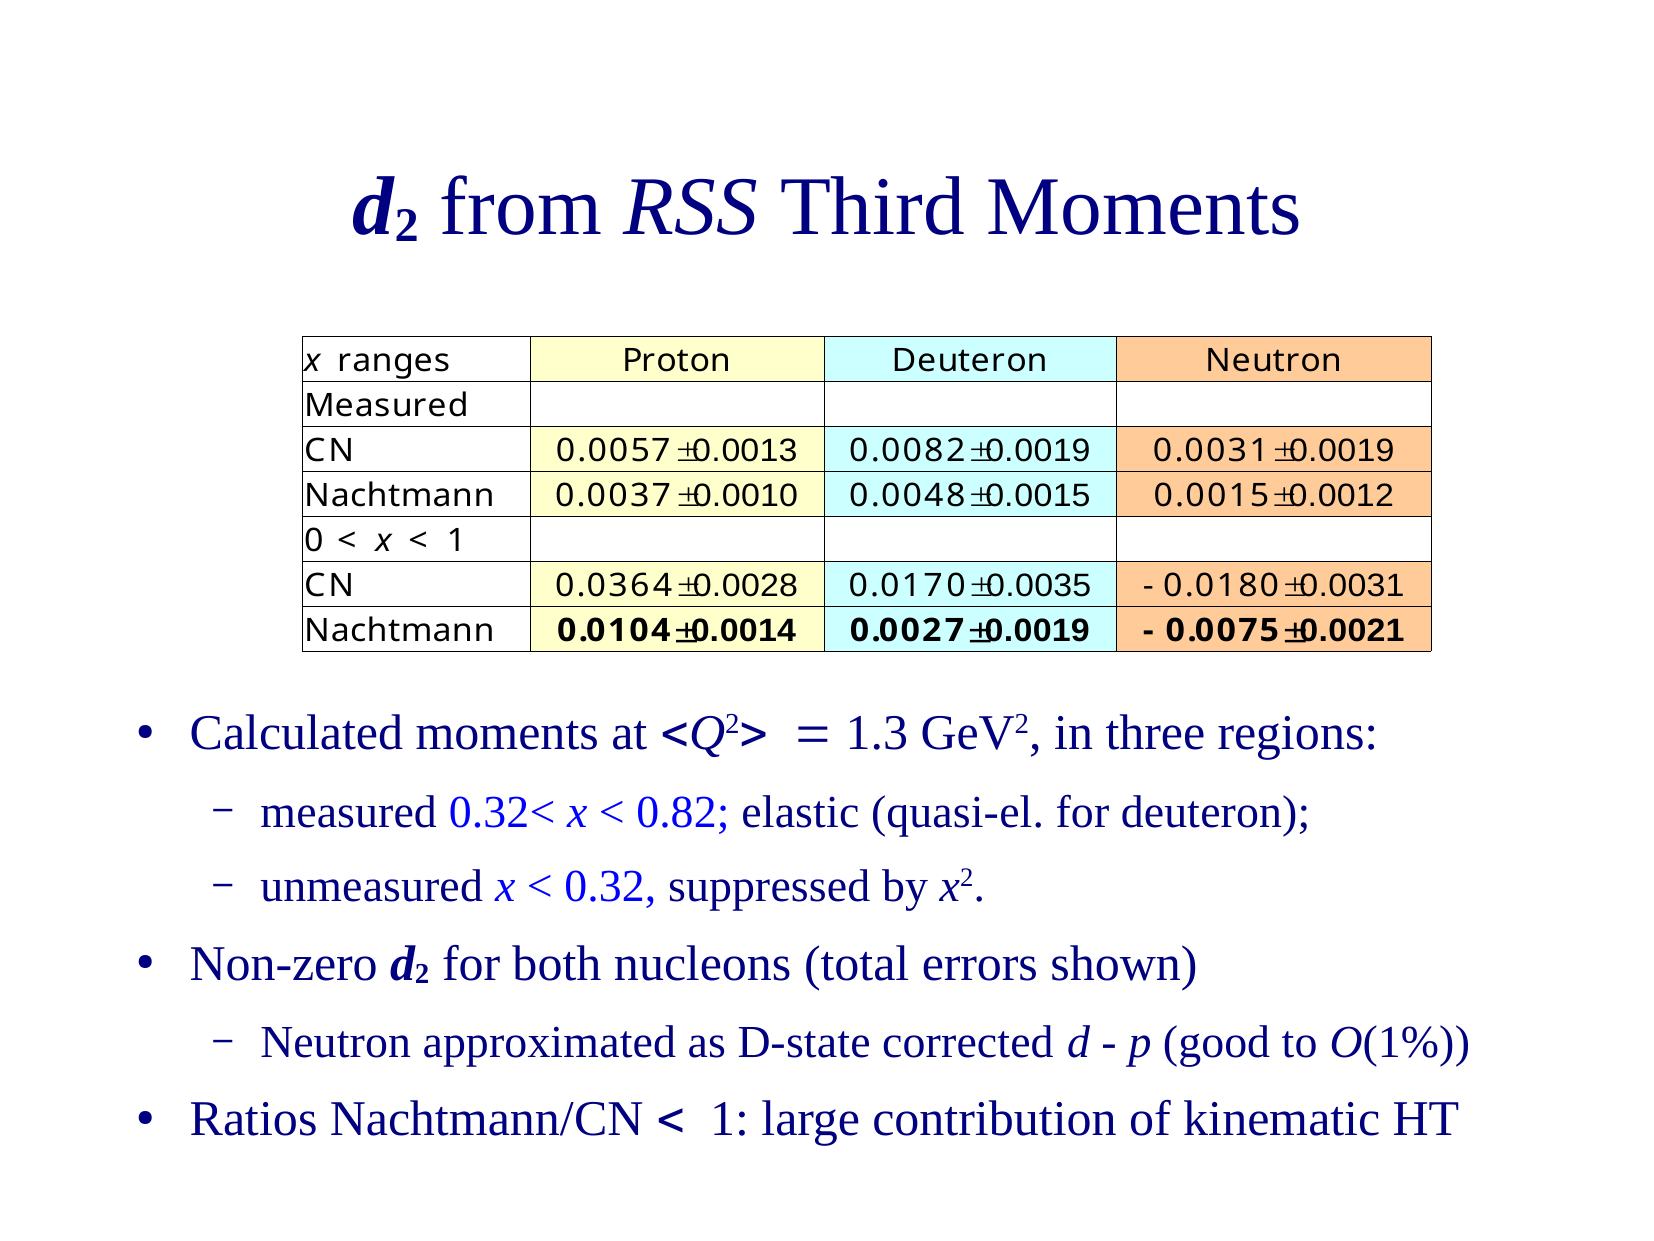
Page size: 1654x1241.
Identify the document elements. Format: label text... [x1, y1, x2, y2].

chart [301, 336, 1434, 654]
title d2 from RSS Third Moments [121, 102, 1534, 311]
list Calculated moments at Q2  1.3 GeV2, in three regions: measured 0.32< x < 0.82; elastic (quasi-el. for deuteron); unmeasured x < 0.32, suppressed by x2. Non-zero d2 for both nucleons (total errors shown) Neutron approximated as D-state corrected d - p (good to O(1%)) Ratios Nachtmann/CN  1: large contribution of kinematic HT [118, 705, 1535, 1201]
